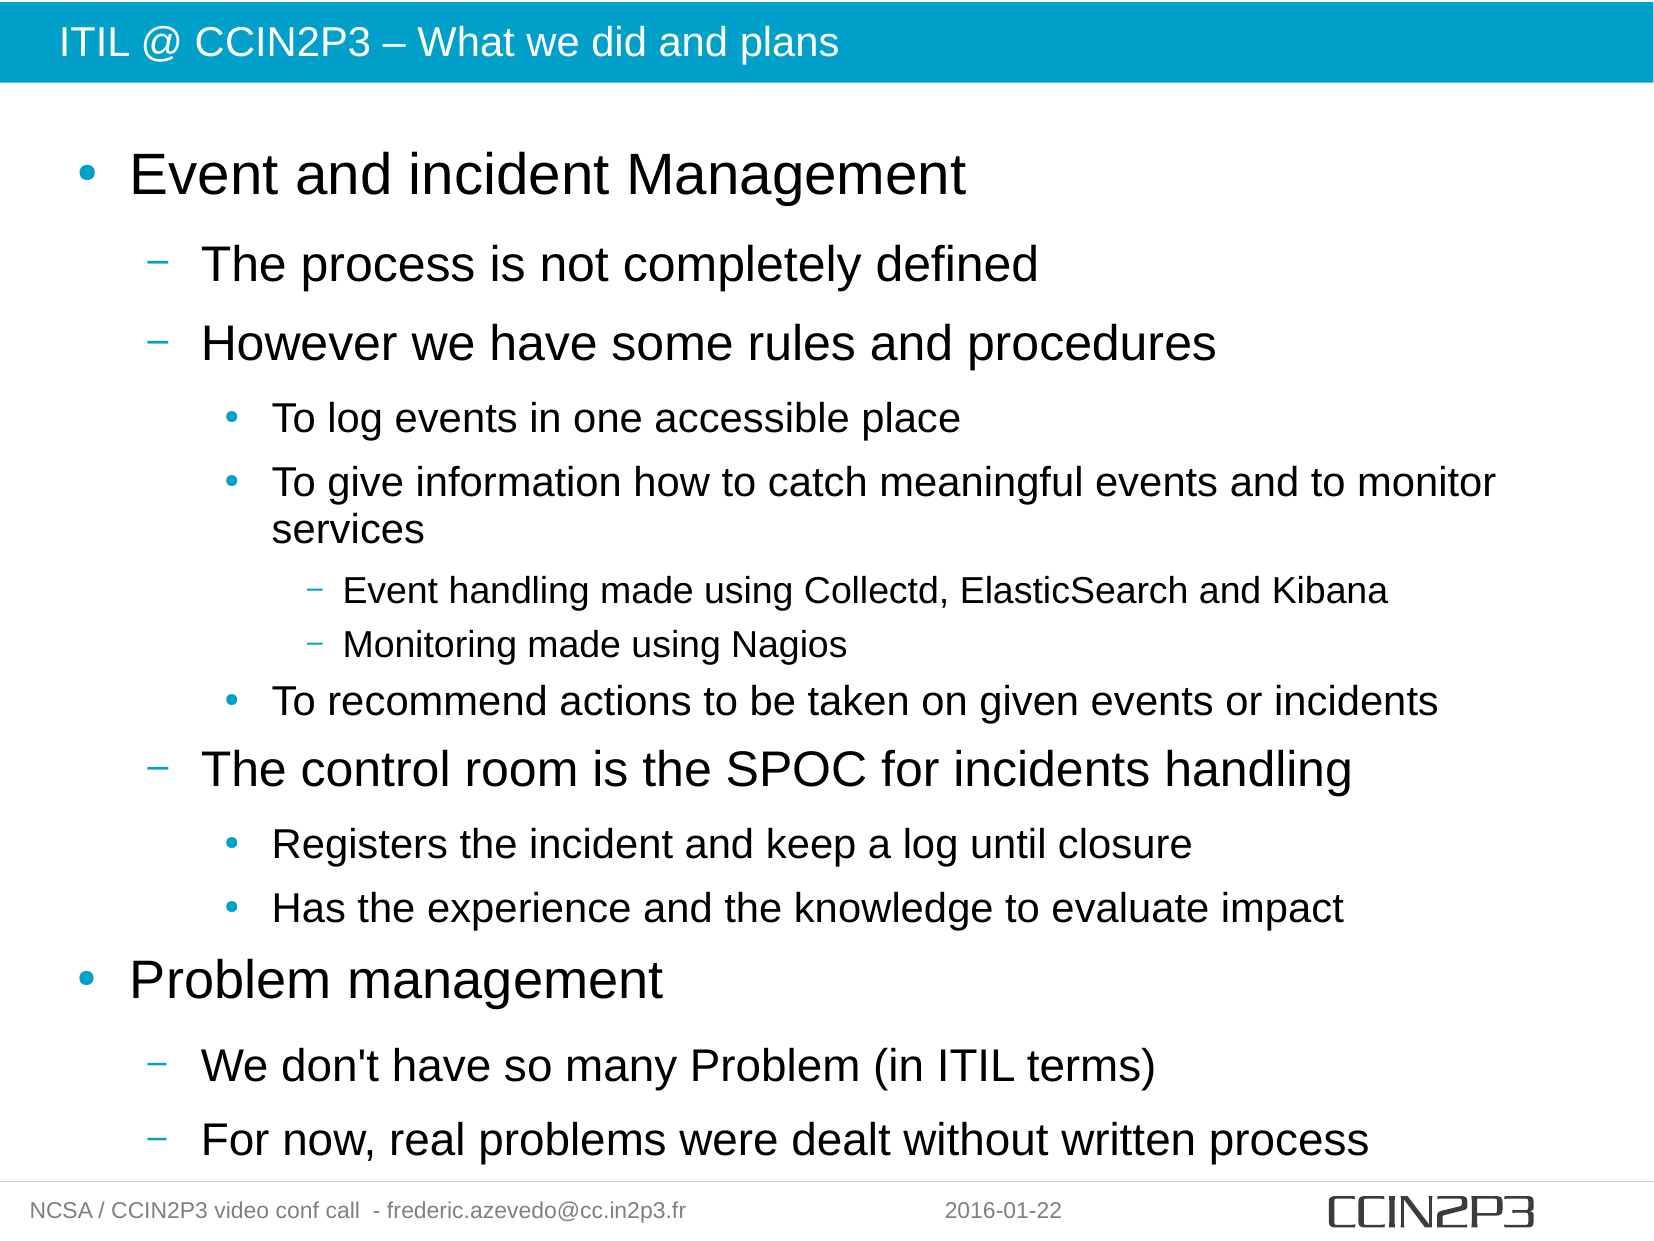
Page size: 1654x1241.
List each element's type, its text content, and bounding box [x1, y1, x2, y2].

title ITIL @ CCIN2P3 – What we did and plans [0, 2, 1654, 83]
list Event and incident Management The process is not completely defined However we have some rules and procedures To log events in one accessible place To give information how to catch meaningful events and to monitor services Event handling made using Collectd, ElasticSearch and Kibana Monitoring made using Nagios To recommend actions to be taken on given events or incidents The control room is the SPOC for incidents handling Registers the incident and keep a log until closure Has the experience and the knowledge to evaluate impact Problem management We don't have so many Problem (in ITIL terms) For now, real problems were dealt without written process [59, 141, 1607, 1134]
